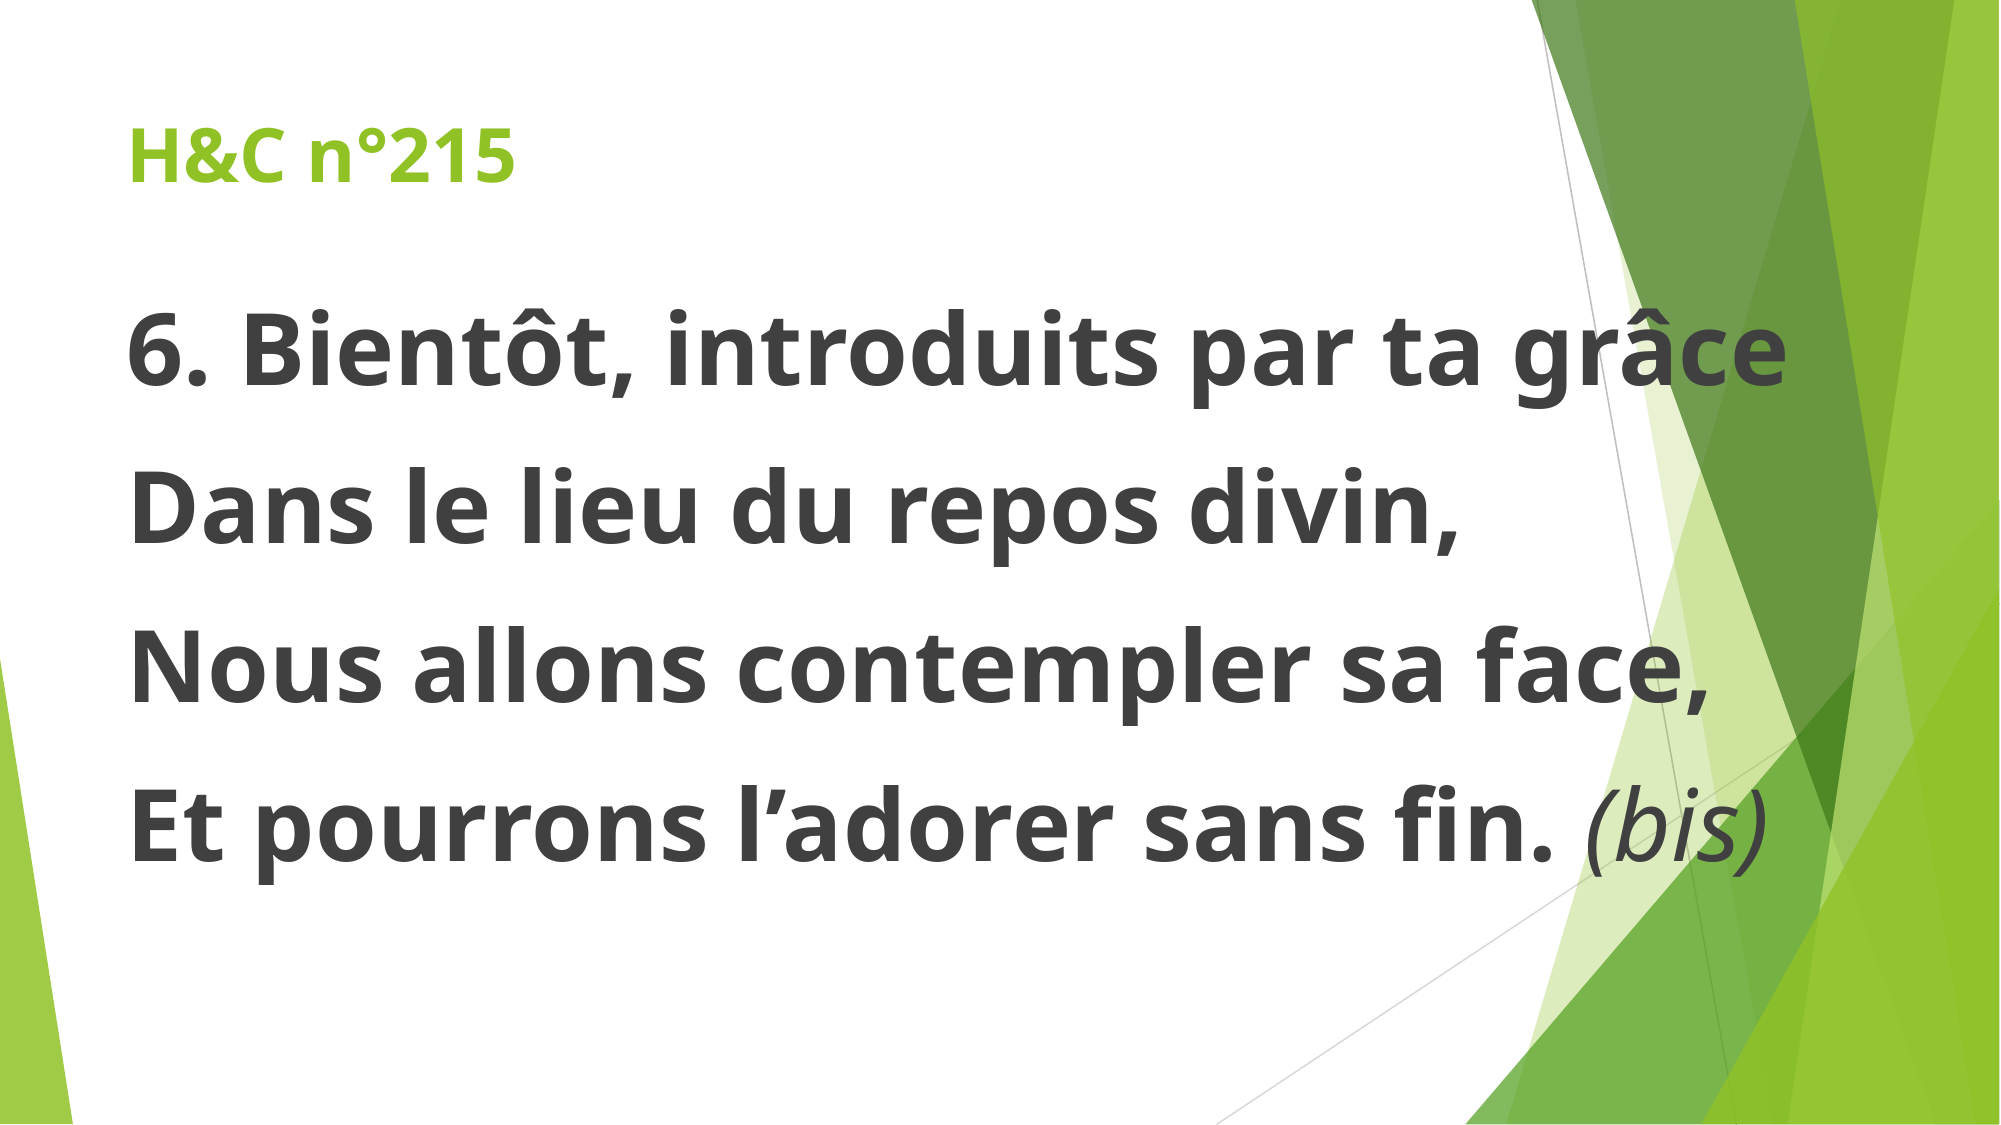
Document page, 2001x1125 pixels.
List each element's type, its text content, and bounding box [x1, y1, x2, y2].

text_box 6. Bientôt, introduits par ta grâce Dans le lieu du repos divin, Nous allons contempler sa face, Et pourrons l’adorer sans fin. (bis) [111, 259, 1949, 1063]
text_box H&C n°215 [111, 99, 1522, 225]
